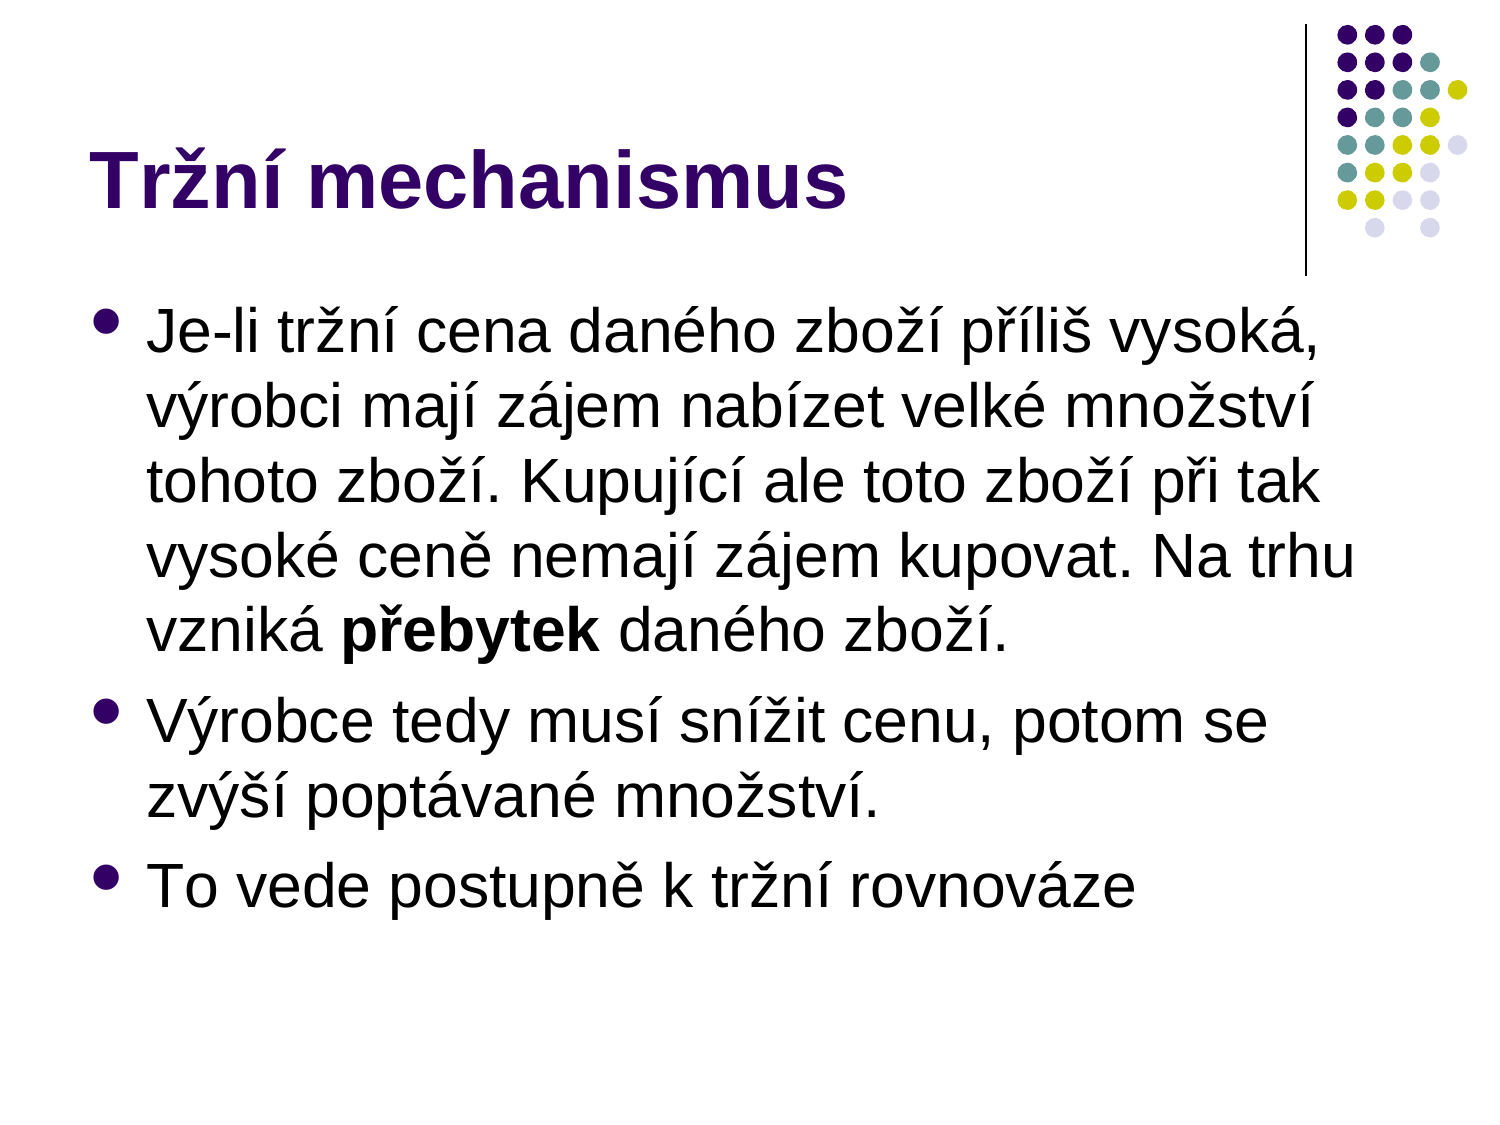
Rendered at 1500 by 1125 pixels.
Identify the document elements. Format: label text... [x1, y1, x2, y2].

title Tržní mechanismus [74, 20, 1313, 233]
list Je-li tržní cena daného zboží příliš vysoká, výrobci mají zájem nabízet velké množství tohoto zboží. Kupující ale toto zboží při tak vysoké ceně nemají zájem kupovat. Na trhu vzniká přebytek daného zboží. Výrobce tedy musí snížit cenu, potom se zvýší poptávané množství. To vede postupně k tržní rovnováze [75, 282, 1426, 1006]
